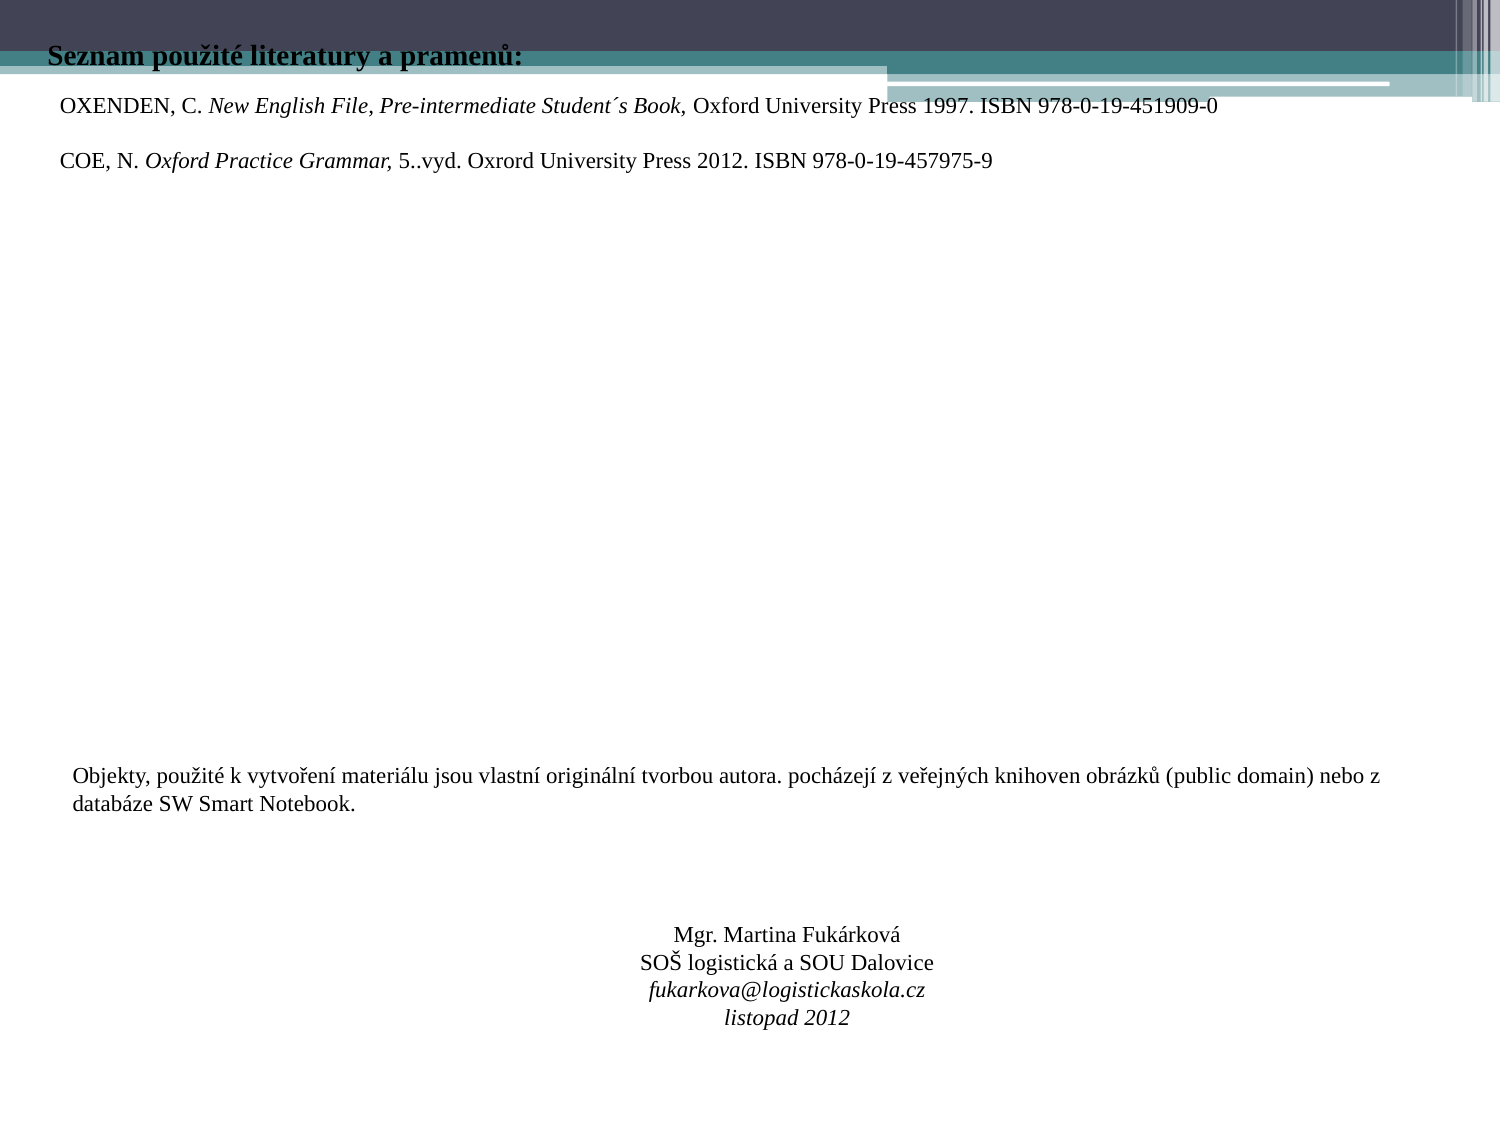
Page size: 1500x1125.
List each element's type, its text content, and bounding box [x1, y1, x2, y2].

text_box Objekty, použité k vytvoření materiálu jsou vlastní originální tvorbou autora. pocházejí z veřejných knihoven obrázků (public domain) nebo z databáze SW Smart Notebook. [58, 753, 1442, 823]
text_box OXENDEN, C. New English File, Pre-intermediate Student´s Book, Oxford University Press 1997. ISBN 978-0-19-451909-0 COE, N. Oxford Practice Grammar, 5..vyd. Oxrord University Press 2012. ISBN 978-0-19-457975-9 [46, 84, 1440, 209]
text_box Seznam použité literatury a pramenů: [33, 29, 762, 79]
text_box Mgr. Martina Fukárková SOŠ logistická a SOU Dalovice fukarkova@logistickaskola.cz listopad 2012 [494, 913, 1080, 1041]
